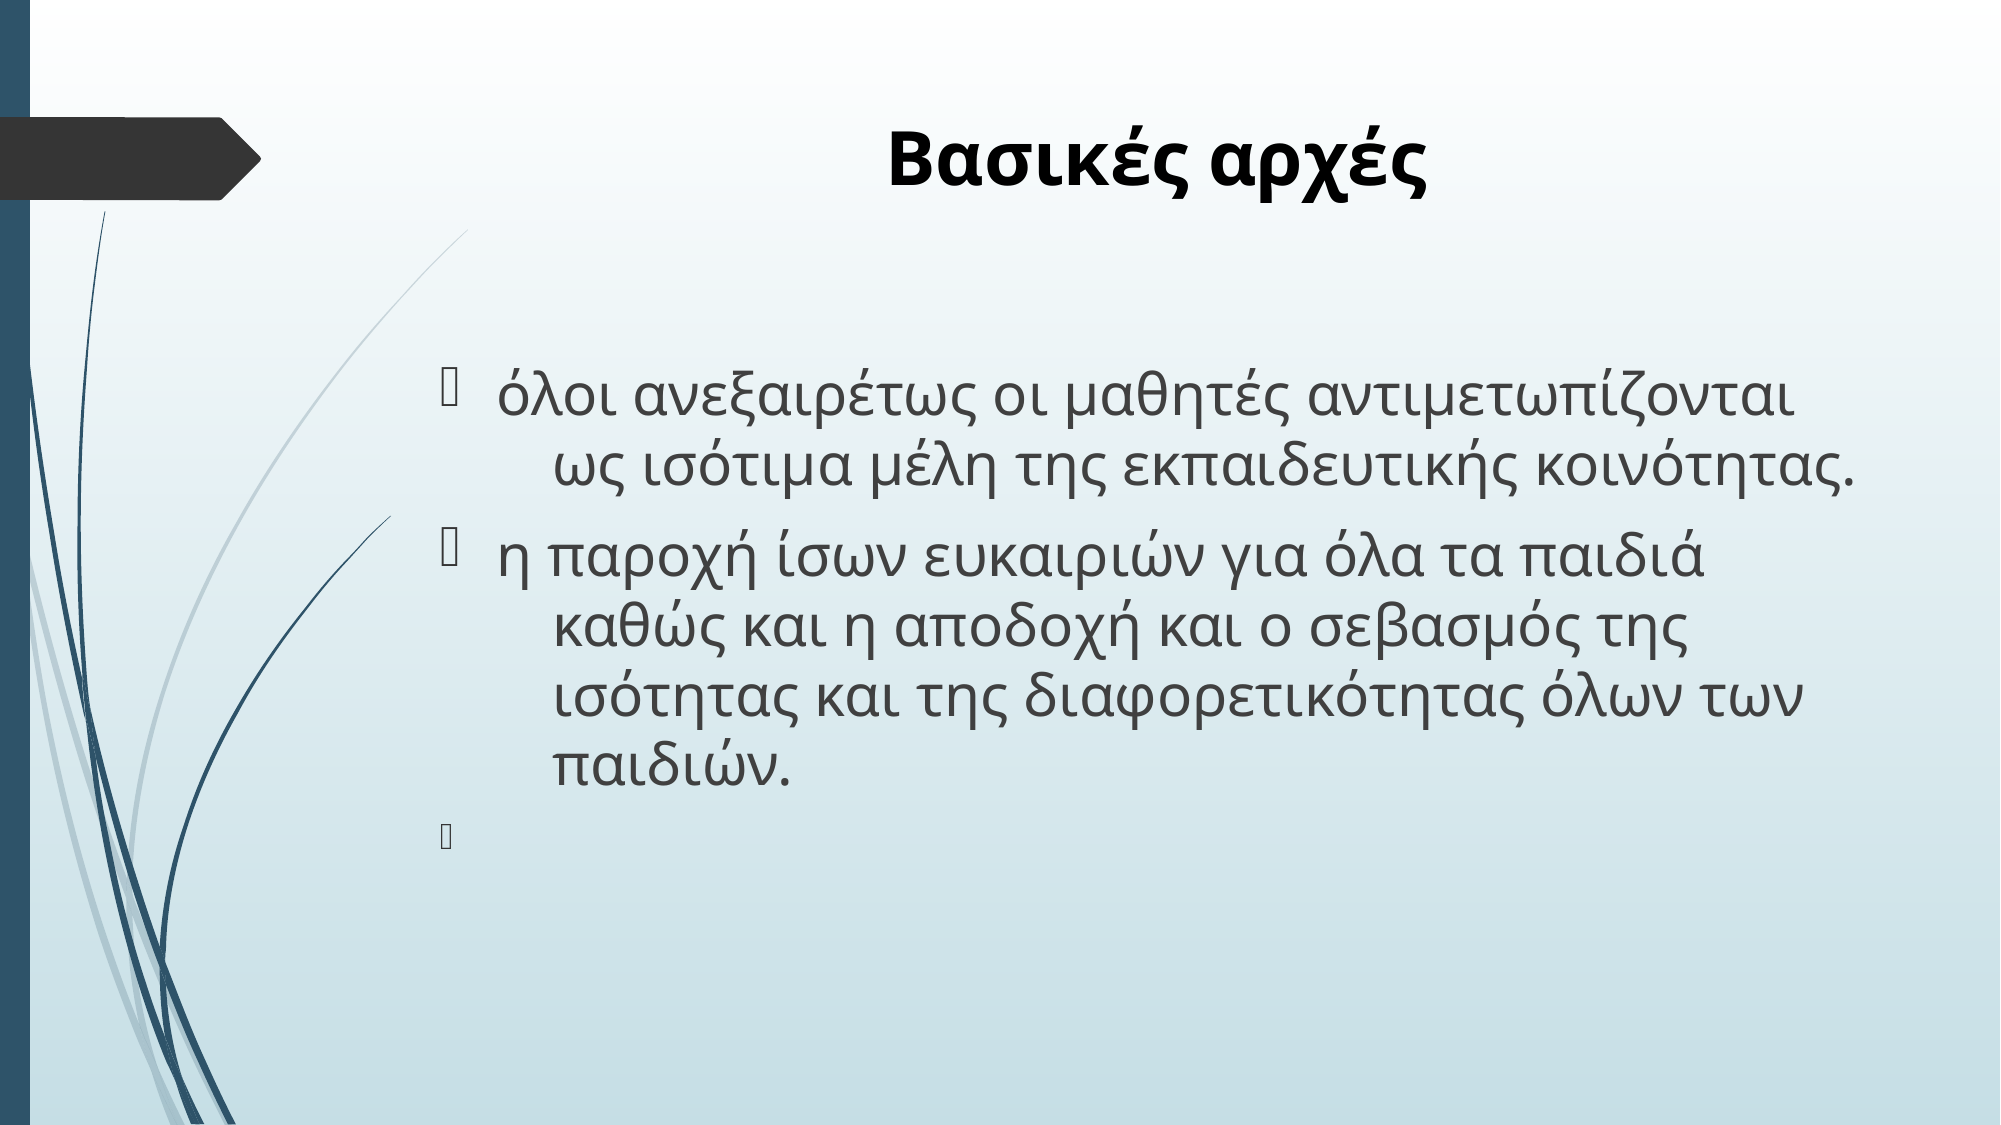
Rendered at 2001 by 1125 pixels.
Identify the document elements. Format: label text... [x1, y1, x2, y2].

list όλοι ανεξαιρέτως οι μαθητές αντιμετωπίζονται ως ισότιμα μέλη της εκπαιδευτικής κοινότητας. η παροχή ίσων ευκαιριών για όλα τα παιδιά καθώς και η αποδοχή και ο σεβασμός της ισότητας και της διαφορετικότητας όλων των παιδιών. [424, 350, 1888, 970]
title Βασικές αρχές [425, 102, 1888, 313]
